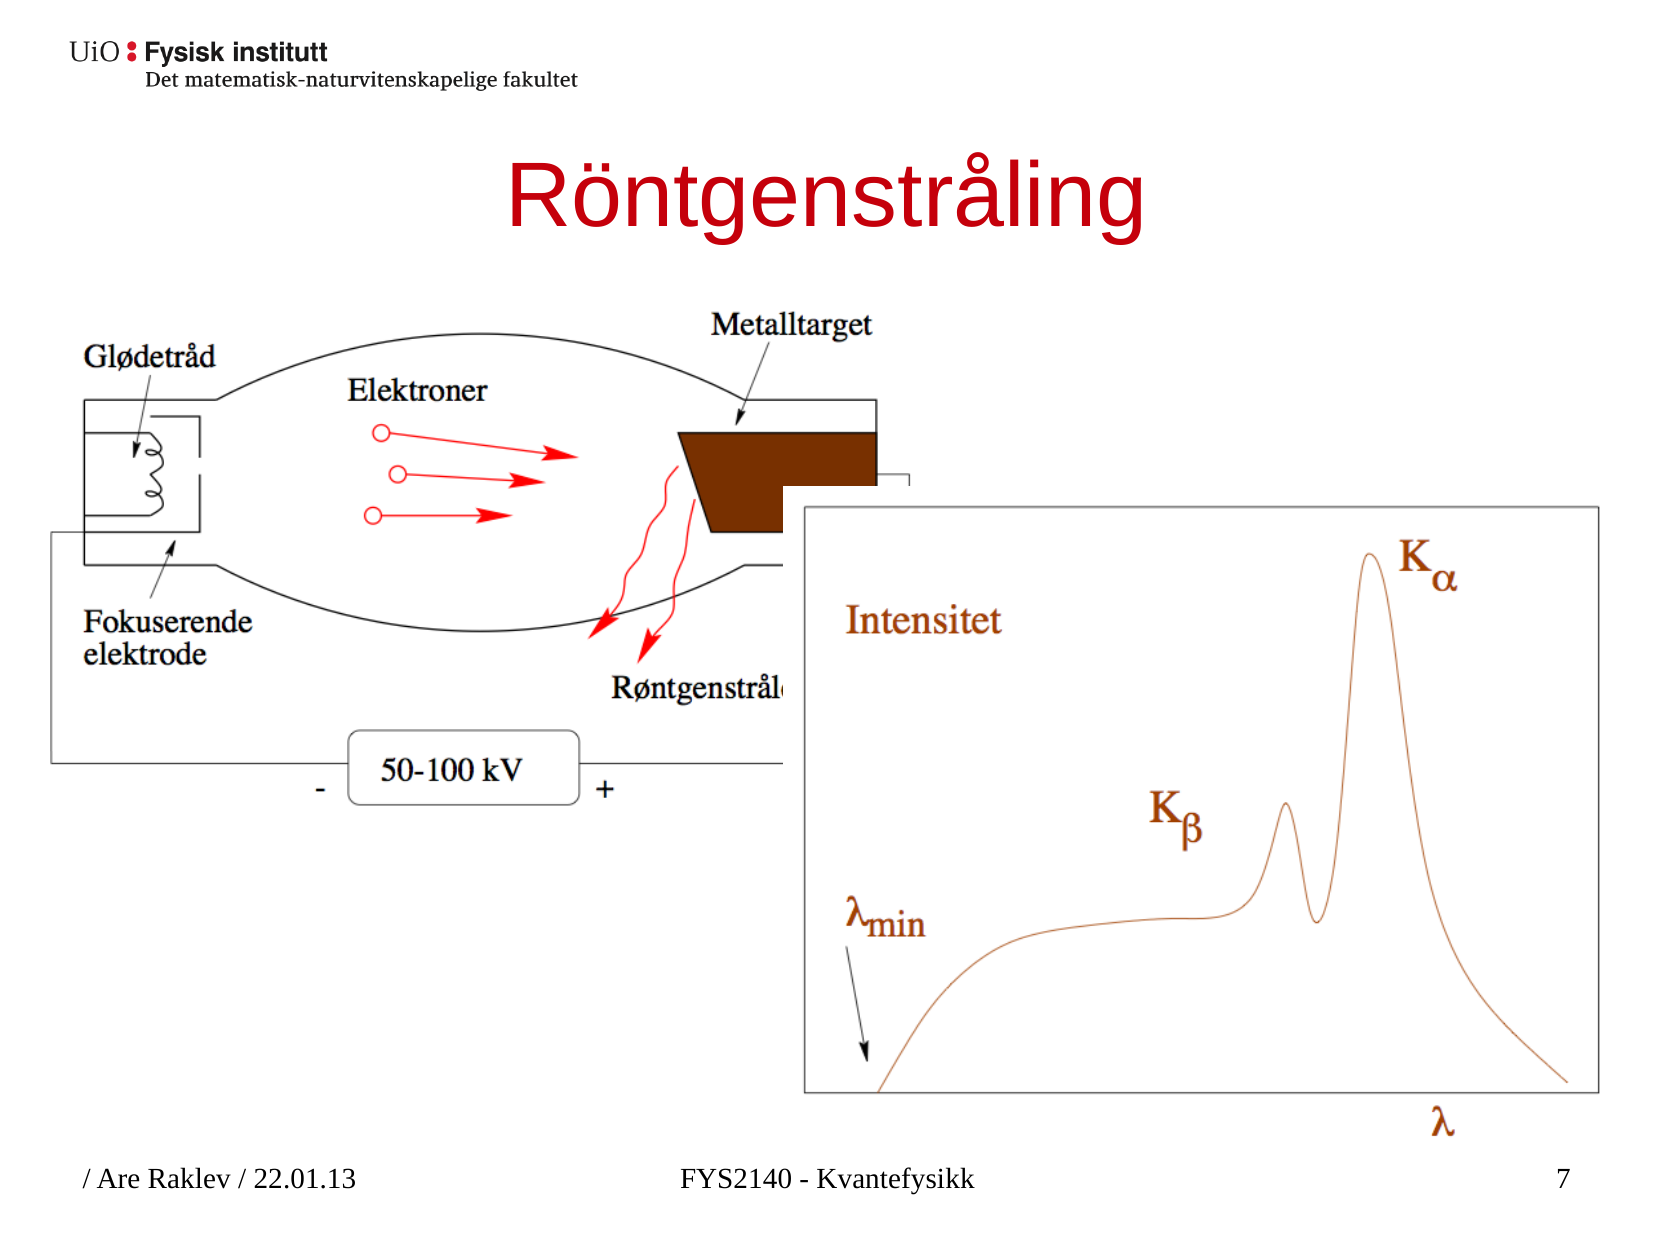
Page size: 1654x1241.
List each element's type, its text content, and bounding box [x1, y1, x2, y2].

picture [22, 295, 1638, 1160]
picture [68, 37, 581, 93]
title Röntgenstråling [82, 90, 1571, 298]
